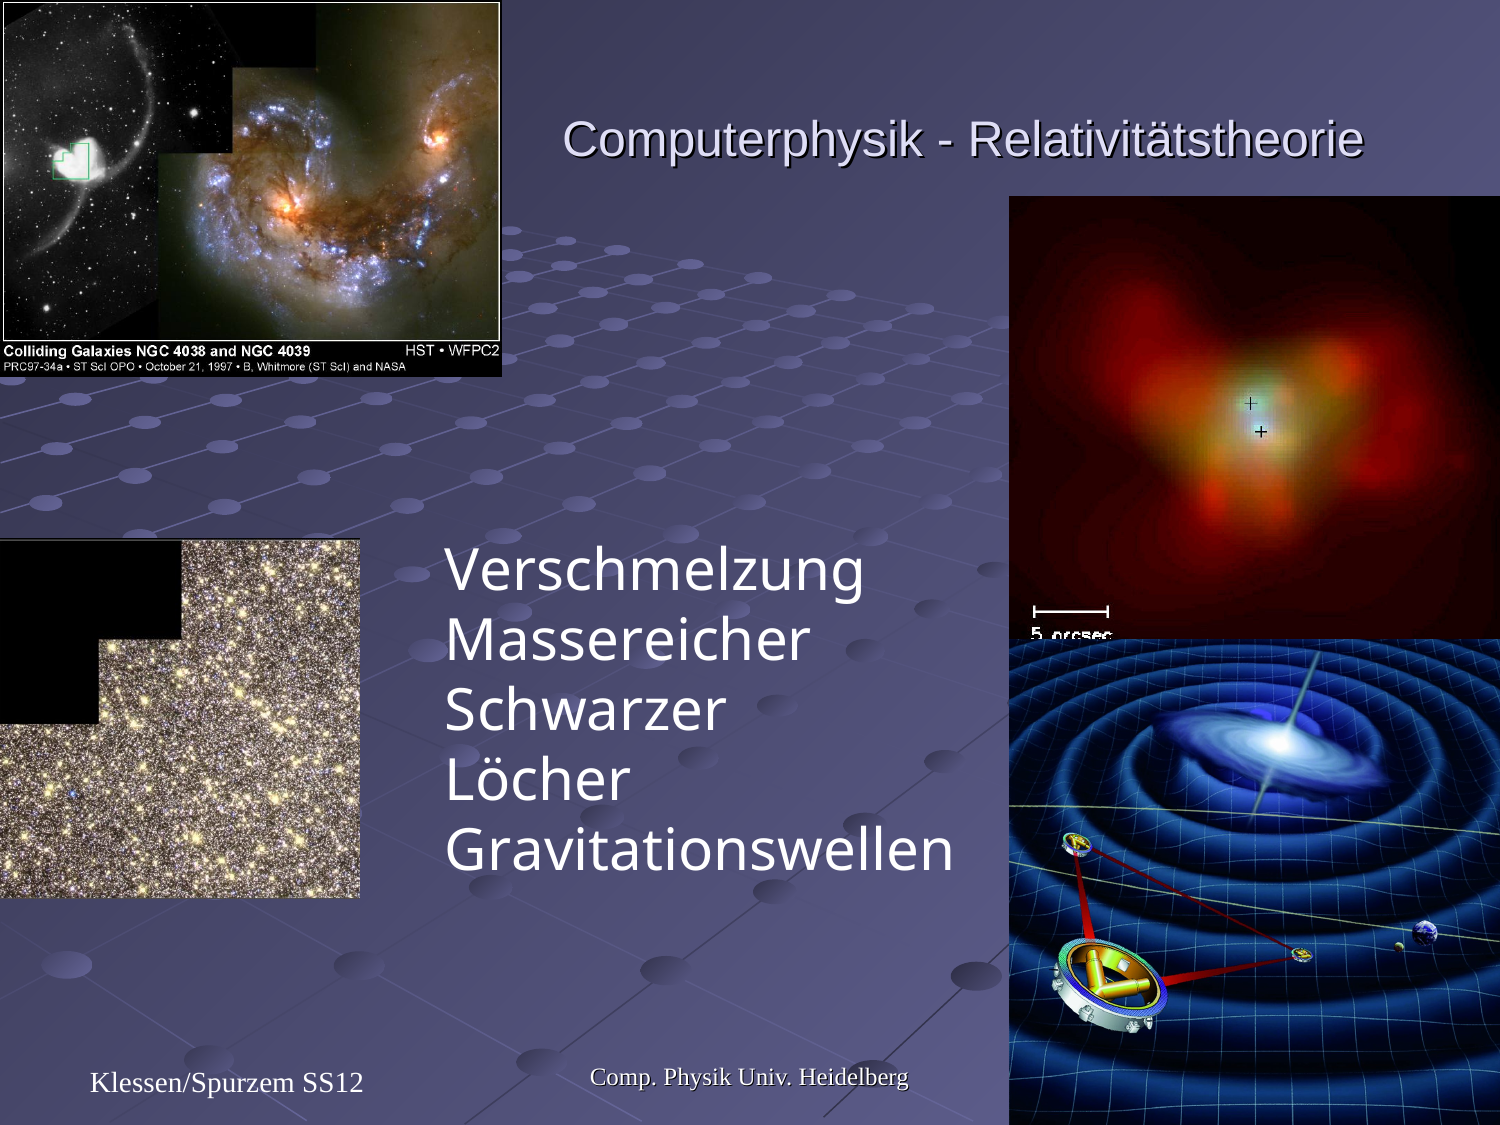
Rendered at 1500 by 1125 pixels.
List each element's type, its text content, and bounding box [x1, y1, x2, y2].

text_box Verschmelzung Massereicher Schwarzer Löcher Gravitationswellen [430, 479, 970, 891]
picture [0, 0, 502, 377]
picture [0, 538, 360, 899]
title Computerphysik - Relativitätstheorie [501, 45, 1426, 233]
picture [1009, 196, 1500, 1125]
